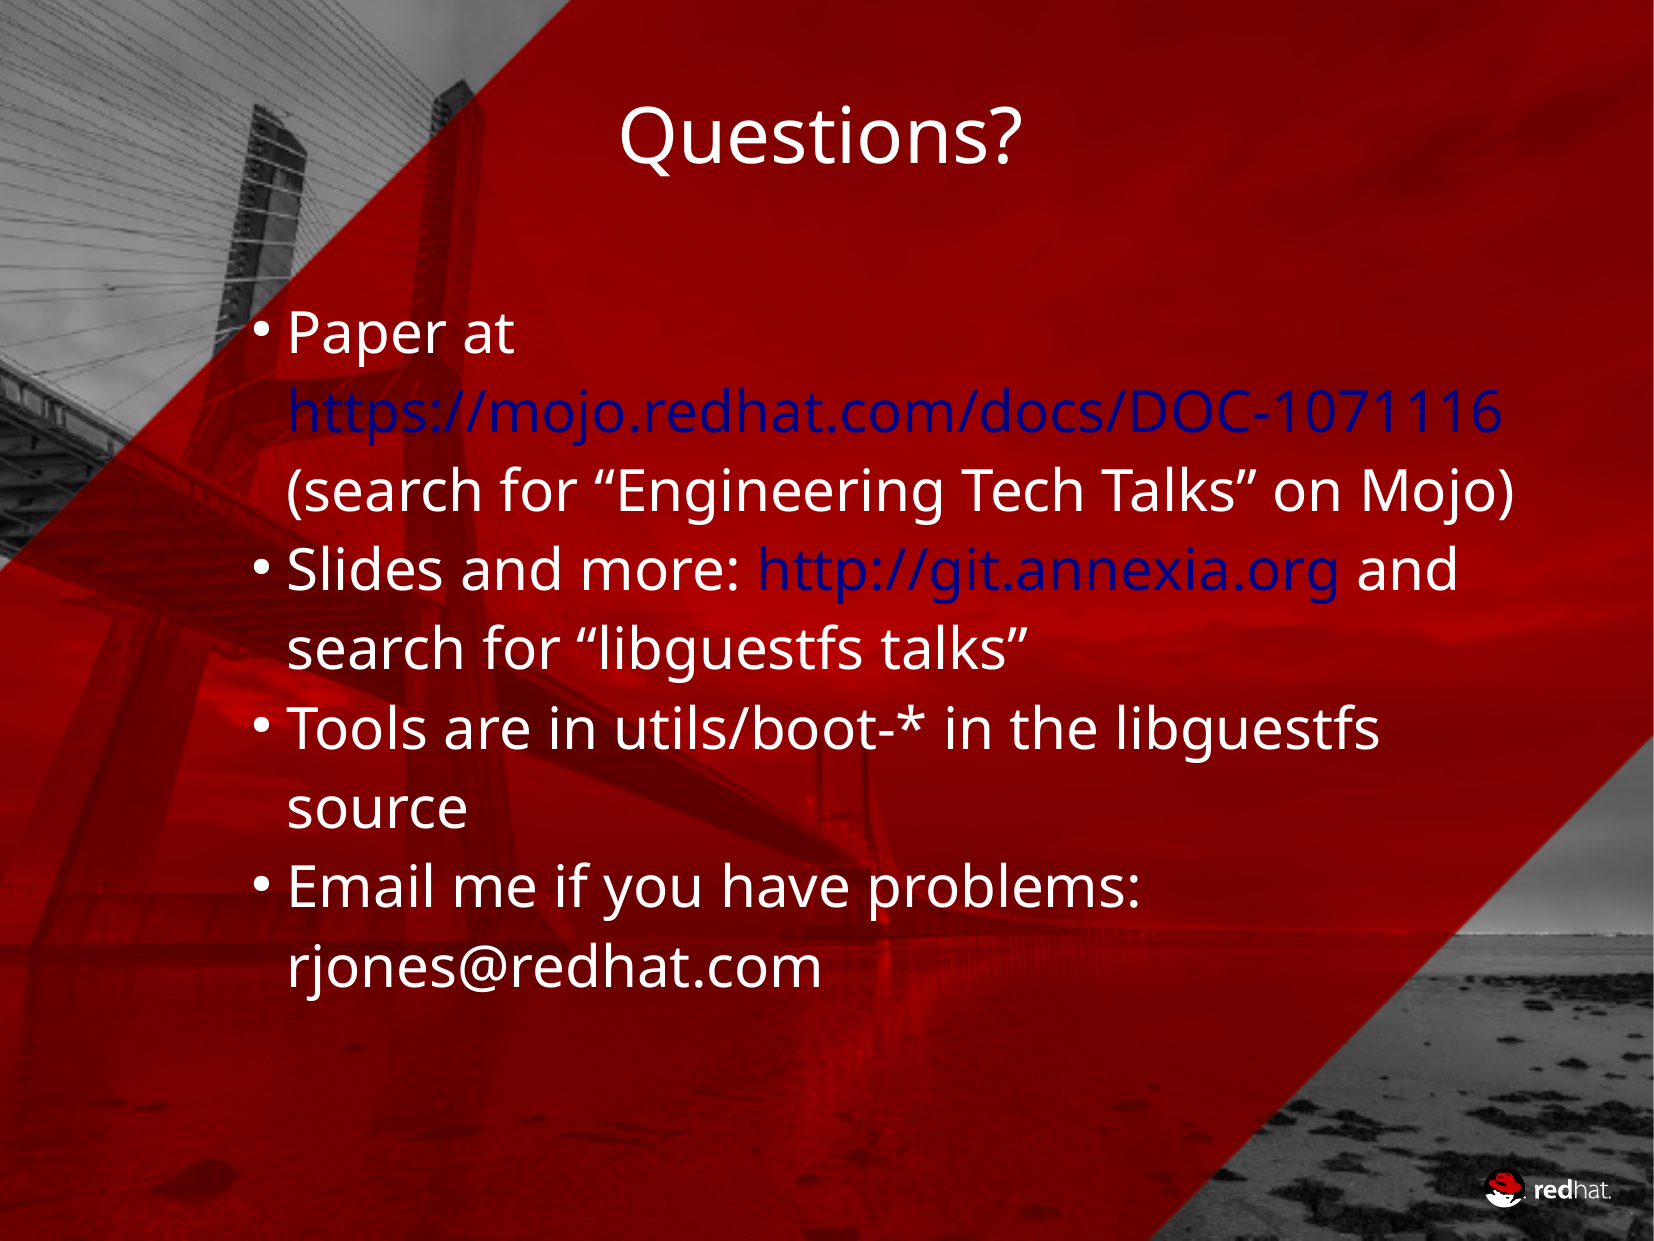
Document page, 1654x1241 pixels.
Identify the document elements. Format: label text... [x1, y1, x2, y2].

text_box Paper at https://mojo.redhat.com/docs/DOC-1071116 (search for “Engineering Tech Talks” on Mojo) Slides and more: http://git.annexia.org and search for “libguestfs talks” Tools are in utils/boot-* in the libguestfs source Email me if you have problems: rjones@redhat.com [236, 283, 1536, 967]
picture [0, 0, 1654, 1241]
title Questions? [118, 29, 1524, 237]
